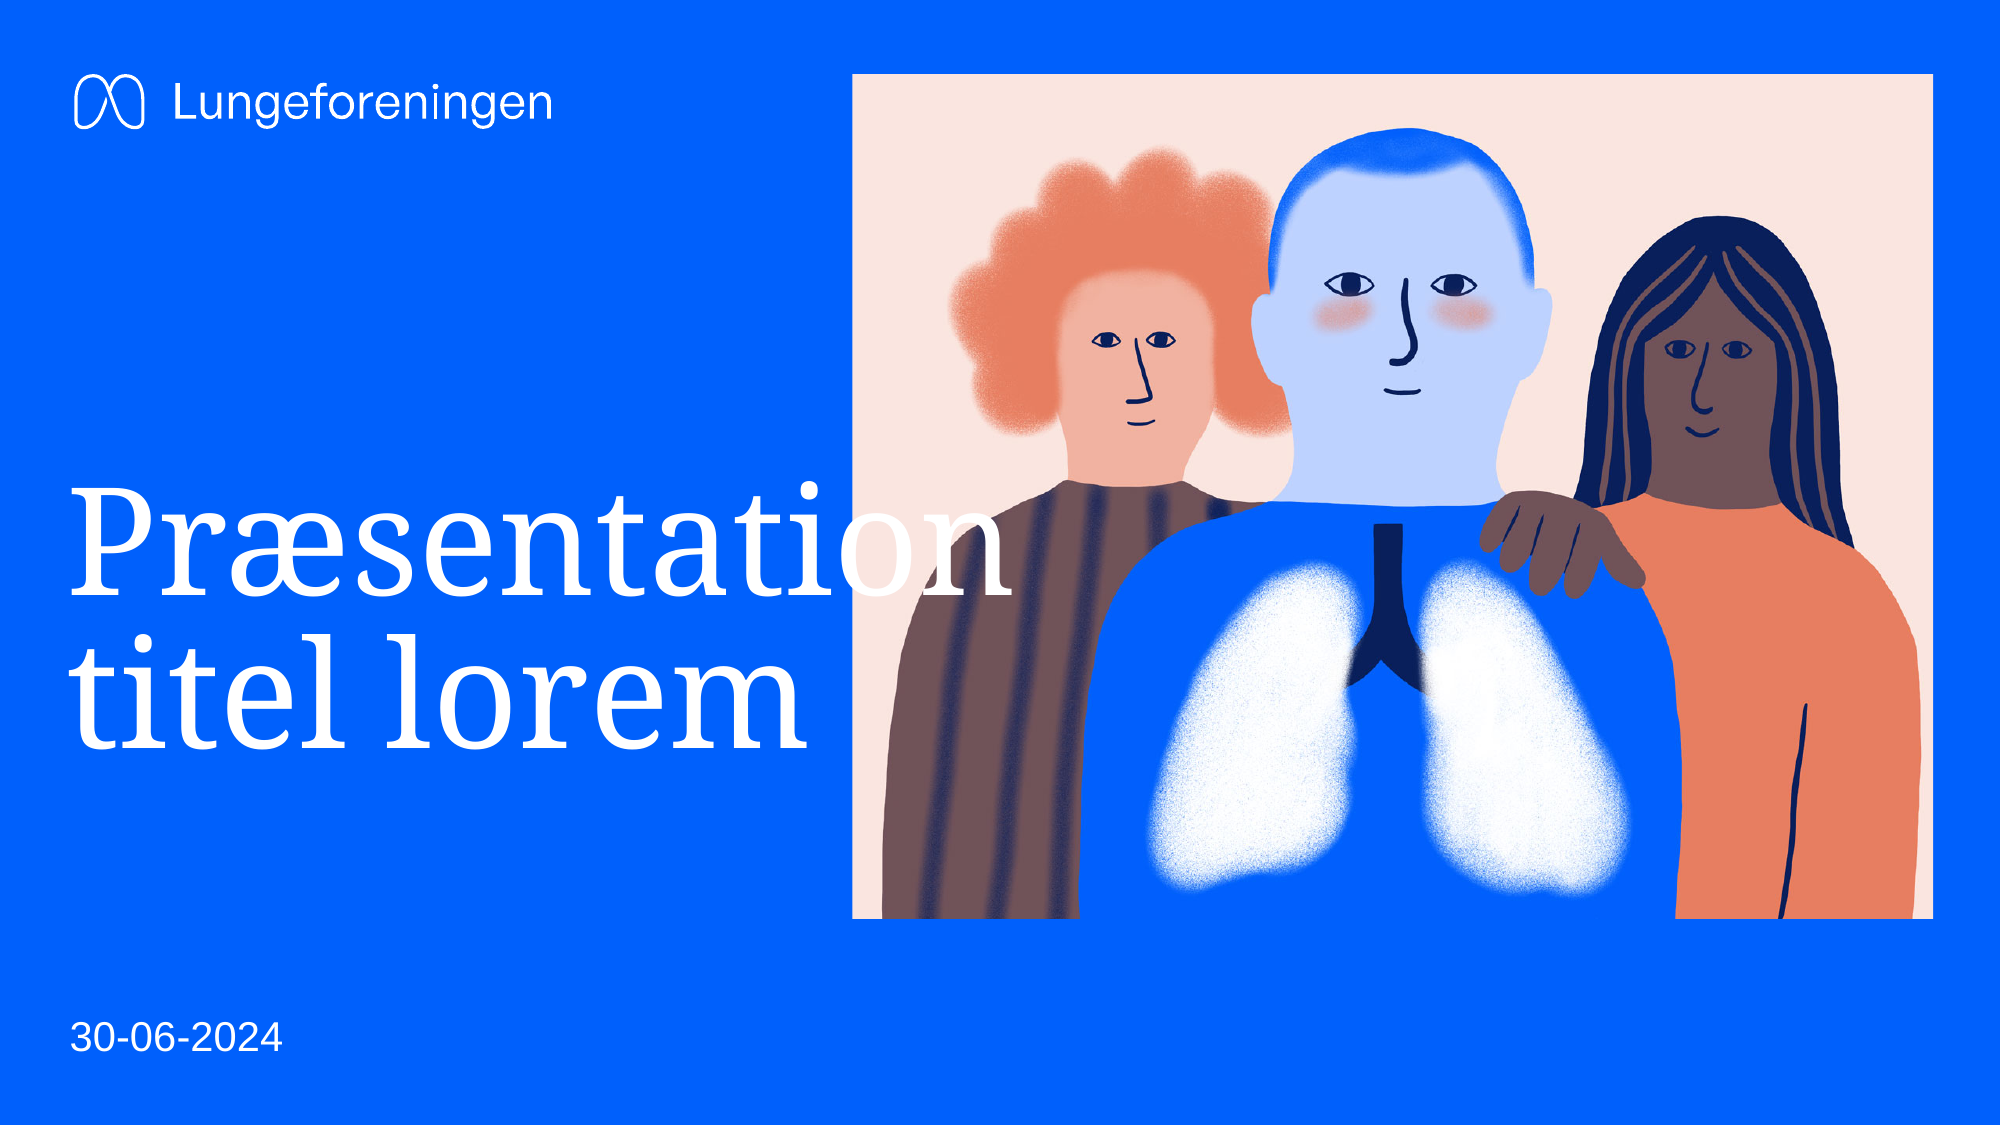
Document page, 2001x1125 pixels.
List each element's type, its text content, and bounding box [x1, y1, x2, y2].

title Præsentation titel lorem [51, 333, 1193, 919]
picture [852, 74, 1934, 919]
text_box 30-06-2024 [54, 981, 505, 1088]
